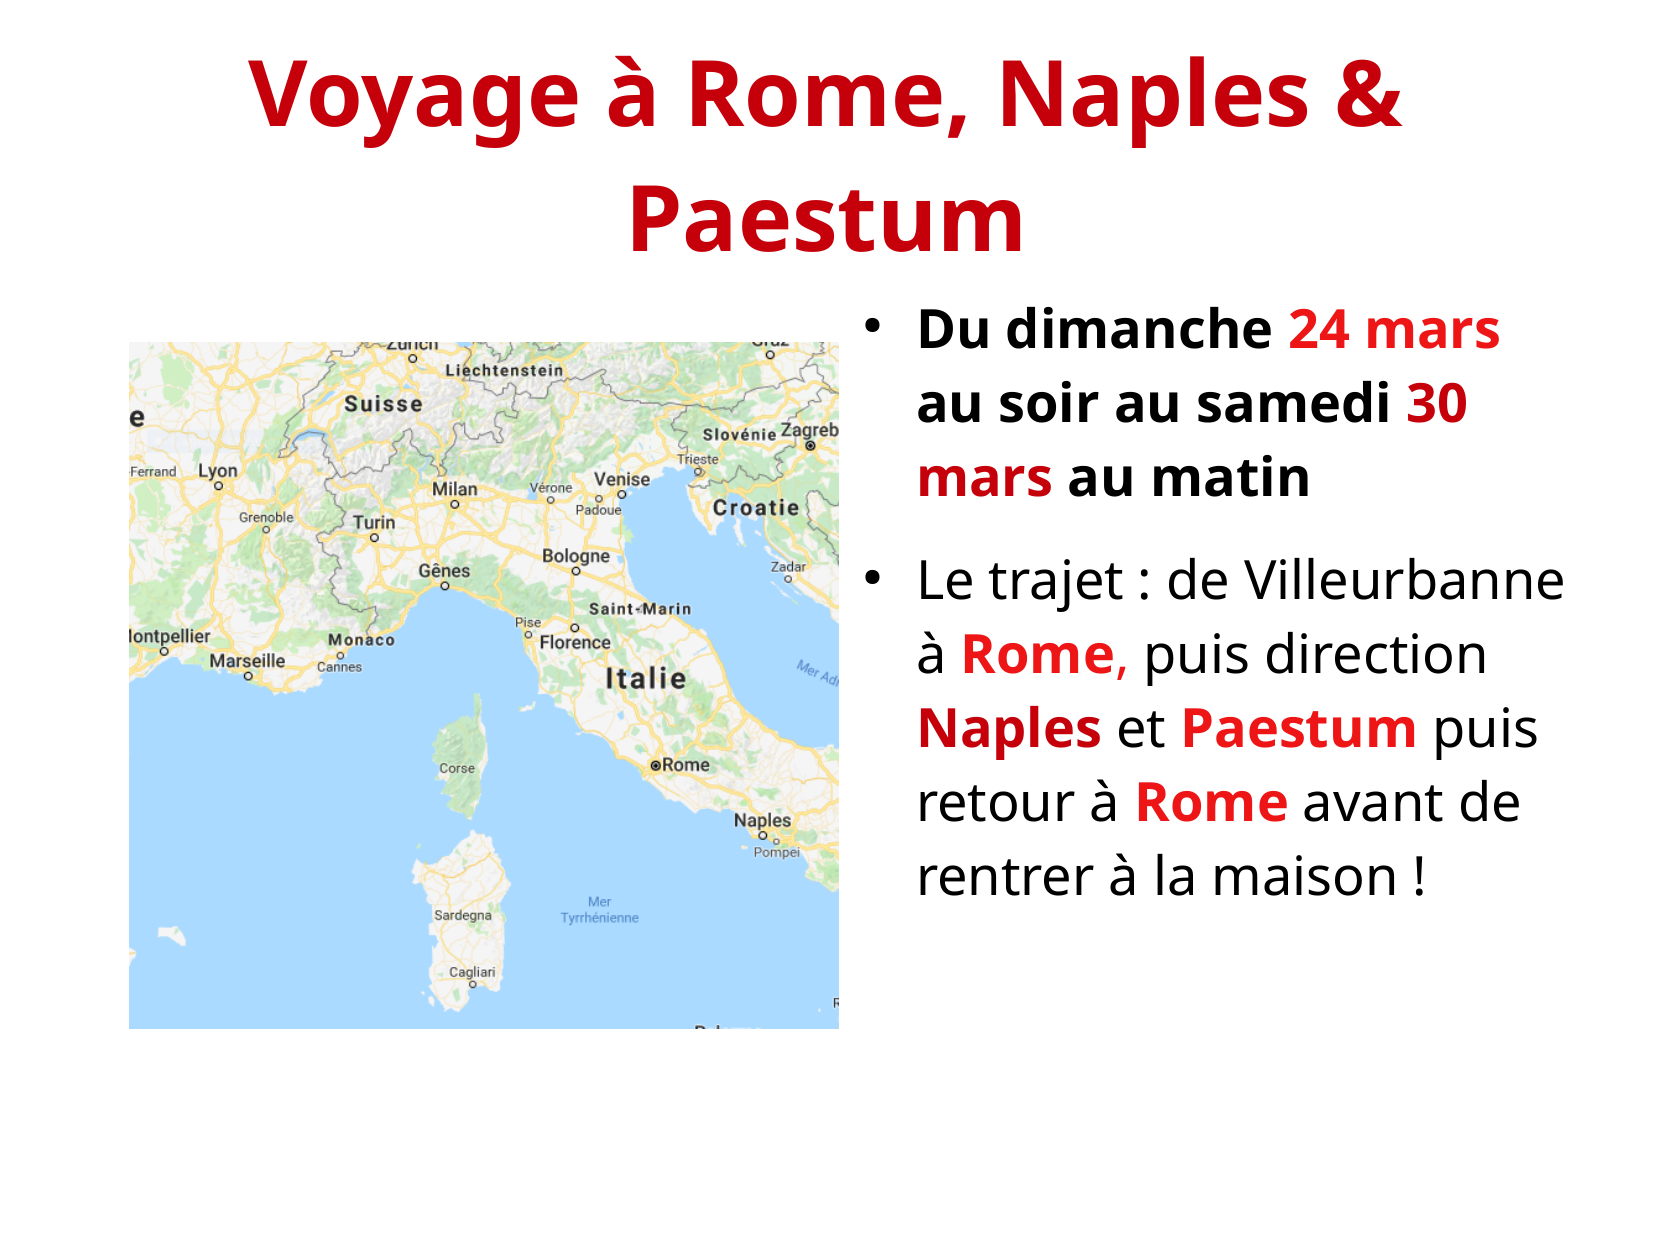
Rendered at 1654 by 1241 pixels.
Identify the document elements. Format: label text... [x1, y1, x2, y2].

picture [129, 342, 839, 1029]
title Voyage à Rome, Naples & Paestum [82, 5, 1571, 301]
list Du dimanche 24 mars au soir au samedi 30 mars au matin Le trajet : de Villeurbanne à Rome, puis direction Naples et Paestum puis retour à Rome avant de rentrer à la maison ! [845, 290, 1572, 1109]
